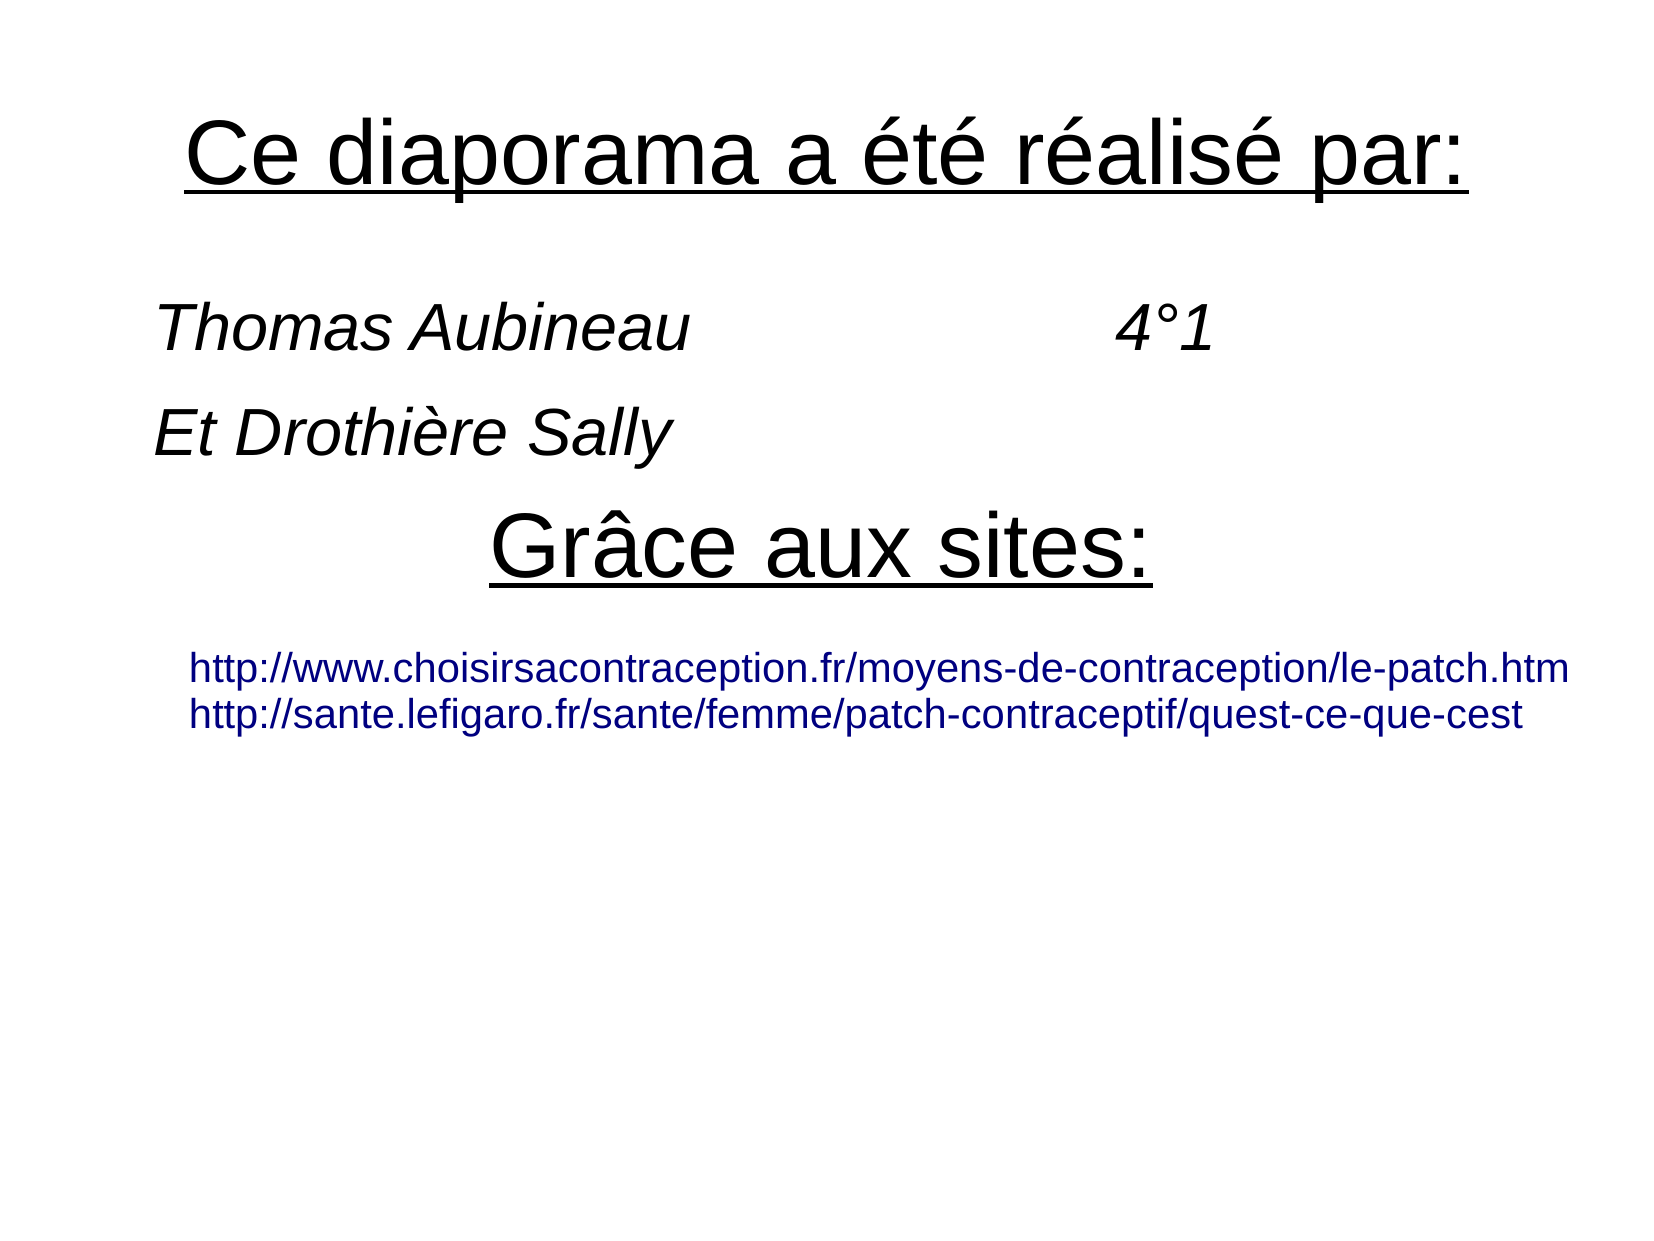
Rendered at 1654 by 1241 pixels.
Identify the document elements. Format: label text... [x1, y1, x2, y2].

title Grâce aux sites: [76, 442, 1565, 650]
list Thomas Aubineau 4°1 Et Drothière Sally [82, 290, 1571, 502]
list http://www.choisirsacontraception.fr/moyens-de-contraception/le-patch.htmhttp://sante.lefigaro.fr/sante/femme/patch-contraceptif/quest-ce-que-cest [118, 644, 1577, 739]
title Ce diaporama a été réalisé par: [82, 49, 1571, 257]
